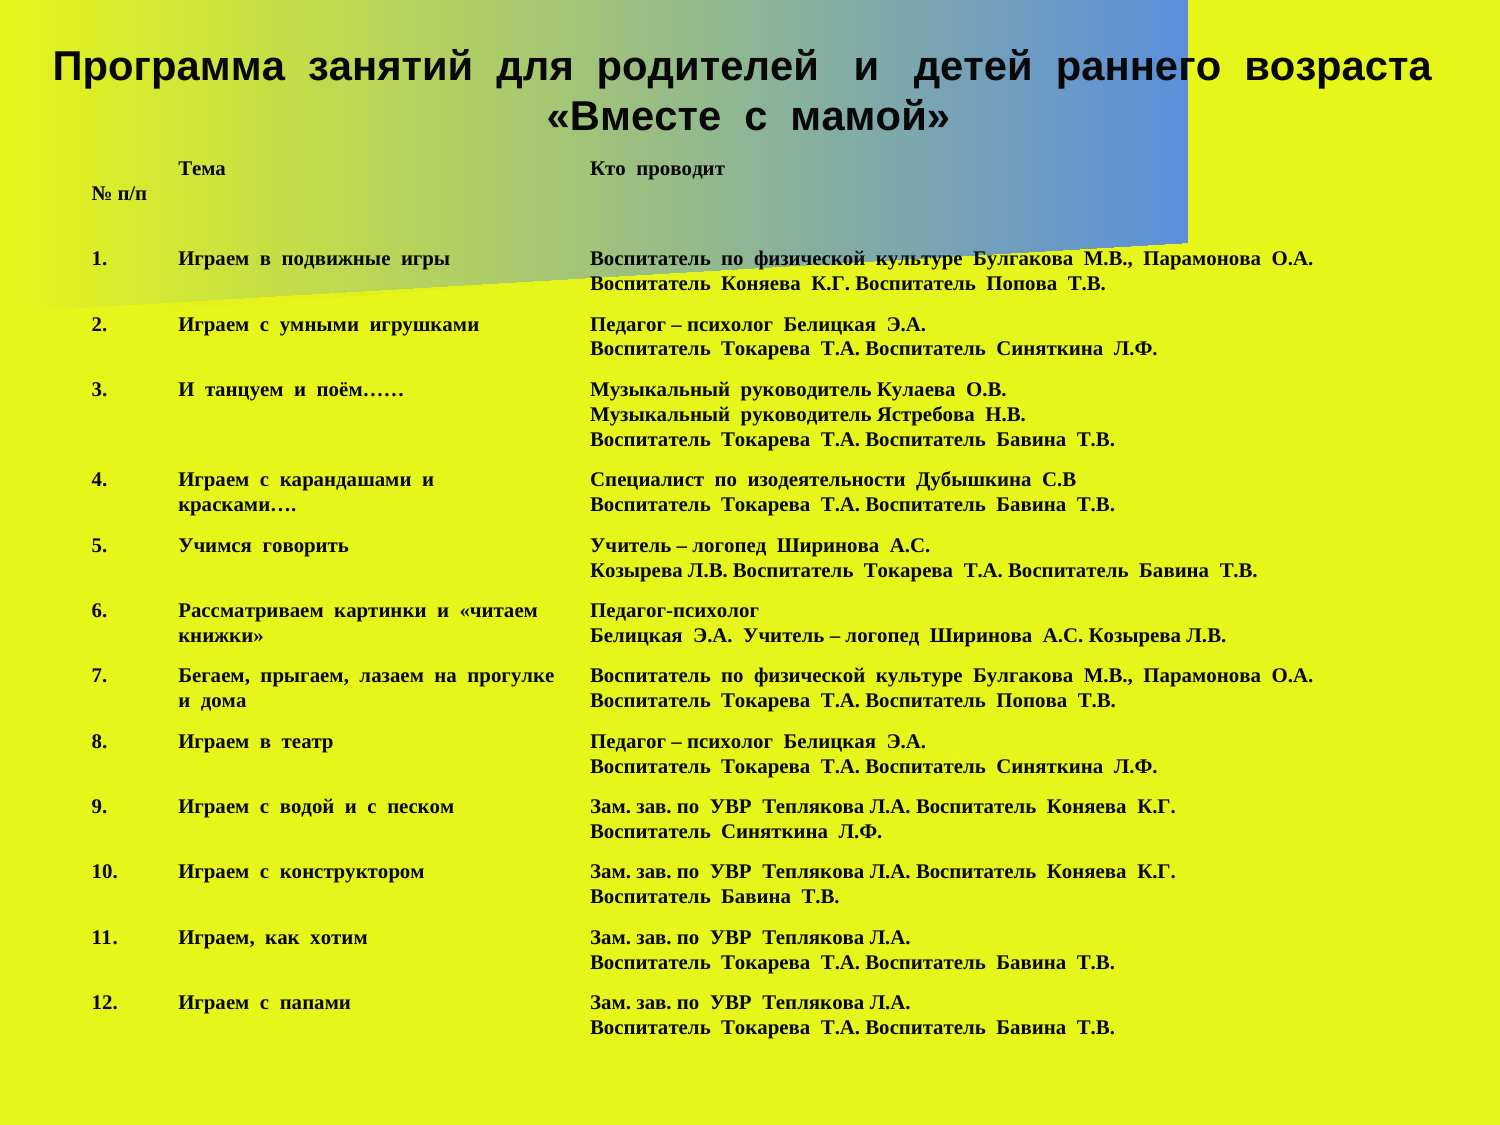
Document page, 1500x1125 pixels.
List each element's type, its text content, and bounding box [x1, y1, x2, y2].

table_cell Воспитатель по физической культуре Булгакова М.В., Парамонова О.А. Воспитатель Токарева Т.А. Воспитатель Попова Т.В. [575, 654, 1400, 720]
table_header Кто проводит [575, 147, 1400, 237]
table_cell 9. [77, 785, 164, 850]
table_cell 12. [77, 981, 164, 1047]
table_cell Педагог-психолог Белицкая Э.А. Учитель – логопед Ширинова А.С. Козырева Л.В. [575, 589, 1400, 654]
table_cell 5. [77, 524, 164, 589]
table_cell 3. [77, 368, 164, 458]
table_cell Зам. зав. по УВР Теплякова Л.А. Воспитатель Токарева Т.А. Воспитатель Бавина Т.В. [575, 916, 1400, 981]
table_cell Играем с водой и с песком [164, 785, 575, 850]
table_cell 2. [77, 302, 164, 368]
table_cell Учимся говорить [164, 524, 575, 589]
table_cell И танцуем и поём…… [164, 368, 575, 458]
table_cell Специалист по изодеятельности Дубышкина С.В Воспитатель Токарева Т.А. Воспитатель Бавина Т.В. [575, 458, 1400, 524]
table_cell 7. [77, 654, 164, 720]
table_cell Играем в подвижные игры [164, 237, 575, 302]
table_cell Играем с умными игрушками [164, 302, 575, 368]
table_cell 11. [77, 916, 164, 981]
table_cell 6. [77, 589, 164, 654]
table_cell Играем с карандашами и красками…. [164, 458, 575, 524]
table_cell Бегаем, прыгаем, лазаем на прогулке и дома [164, 654, 575, 720]
table_cell 4. [77, 458, 164, 524]
table_cell Воспитатель по физической культуре Булгакова М.В., Парамонова О.А. Воспитатель Коняева К.Г. Воспитатель Попова Т.В. [575, 237, 1400, 302]
table_cell Играем с папами [164, 981, 575, 1047]
table_cell Учитель – логопед Ширинова А.С. Козырева Л.В. Воспитатель Токарева Т.А. Воспитатель Бавина Т.В. [575, 524, 1400, 589]
table_header Тема [164, 147, 575, 237]
table_cell Рассматриваем картинки и «читаем книжки» [164, 589, 575, 654]
table_cell Зам. зав. по УВР Теплякова Л.А. Воспитатель Коняева К.Г. Воспитатель Синяткина Л.Ф. [575, 785, 1400, 850]
table_cell Педагог – психолог Белицкая Э.А. Воспитатель Токарева Т.А. Воспитатель Синяткина Л.Ф. [575, 302, 1400, 368]
text_box Программа занятий для родителей и детей раннего возраста «Вместе с мамой» [37, 30, 1448, 147]
table_cell 1. [77, 237, 164, 302]
table_cell Играем с конструктором [164, 850, 575, 916]
table_cell Зам. зав. по УВР Теплякова Л.А. Воспитатель Коняева К.Г. Воспитатель Бавина Т.В. [575, 850, 1400, 916]
table_cell Зам. зав. по УВР Теплякова Л.А. Воспитатель Токарева Т.А. Воспитатель Бавина Т.В. [575, 981, 1400, 1047]
table_header № п/п [77, 147, 164, 237]
table_cell 10. [77, 850, 164, 916]
table_cell Играем в театр [164, 720, 575, 785]
table_cell Играем, как хотим [164, 916, 575, 981]
table_cell 8. [77, 720, 164, 785]
table_cell Педагог – психолог Белицкая Э.А. Воспитатель Токарева Т.А. Воспитатель Синяткина Л.Ф. [575, 720, 1400, 785]
table_cell Музыкальный руководитель Кулаева О.В. Музыкальный руководитель Ястребова Н.В. Воспитатель Токарева Т.А. Воспитатель Бавина Т.В. [575, 368, 1400, 458]
